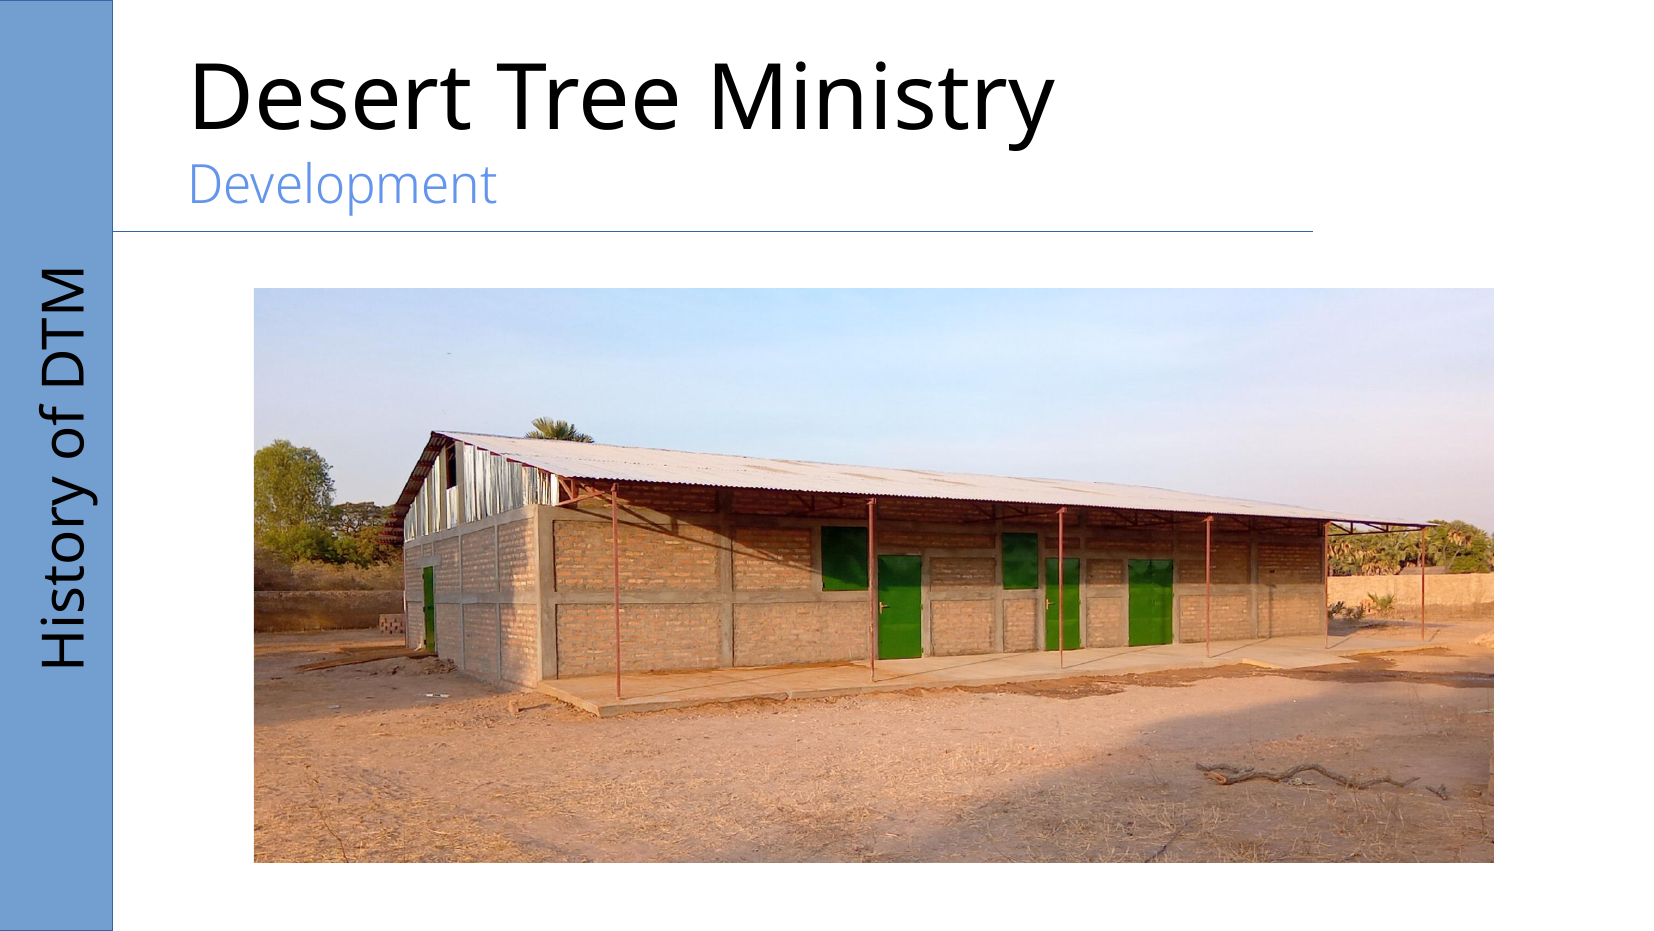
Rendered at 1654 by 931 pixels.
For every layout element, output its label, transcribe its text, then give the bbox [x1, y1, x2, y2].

title Development [187, 125, 1571, 239]
text_box History of DTM [13, 37, 105, 901]
picture [253, 288, 1494, 863]
text_box [0, 0, 113, 931]
title Desert Tree Ministry [187, 33, 1571, 125]
